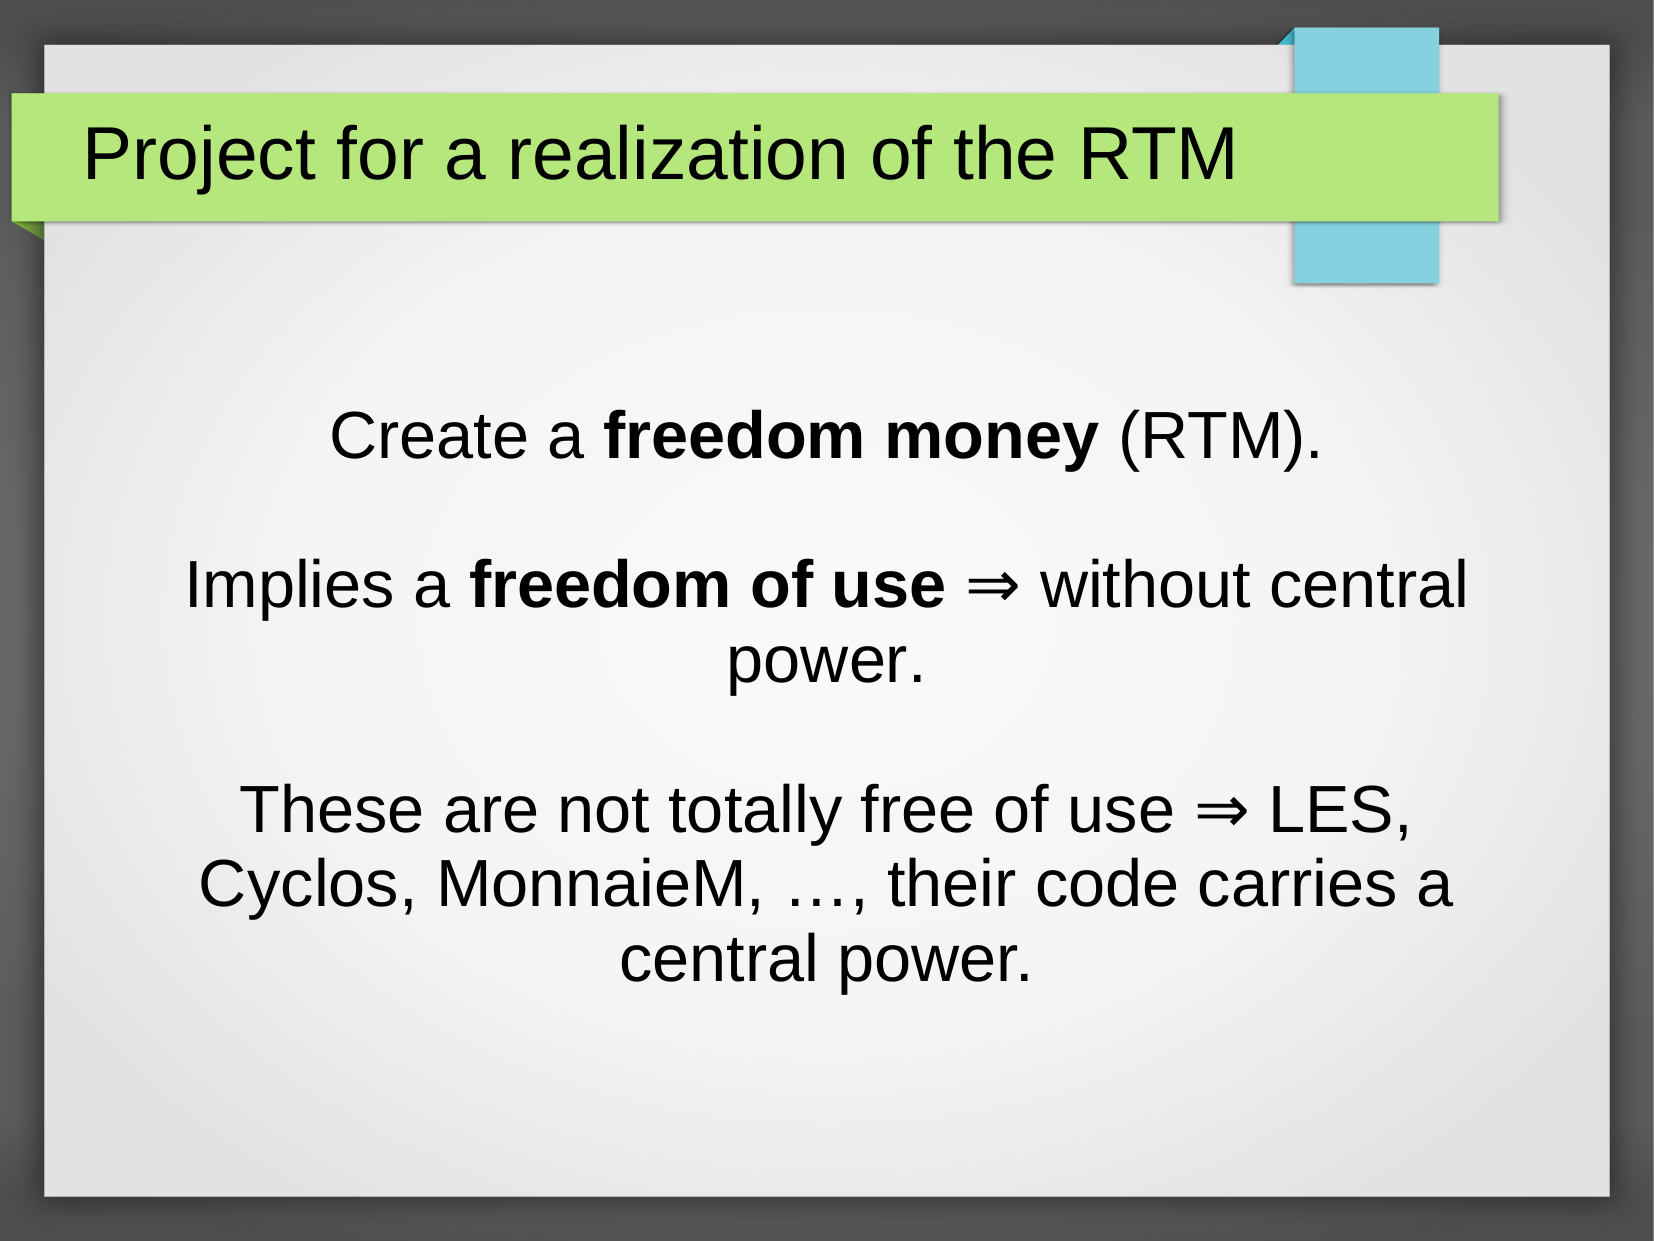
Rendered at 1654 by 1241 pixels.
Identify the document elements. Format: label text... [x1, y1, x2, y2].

text_box Create a freedom money (RTM). Implies a freedom of use ⇒ without central power. These are not totally free of use ⇒ LES, Cyclos, MonnaieM, …, their code carries a central power. [82, 295, 1571, 1099]
picture [0, 0, 1654, 1241]
title Project for a realization of the RTM [82, 94, 1489, 213]
